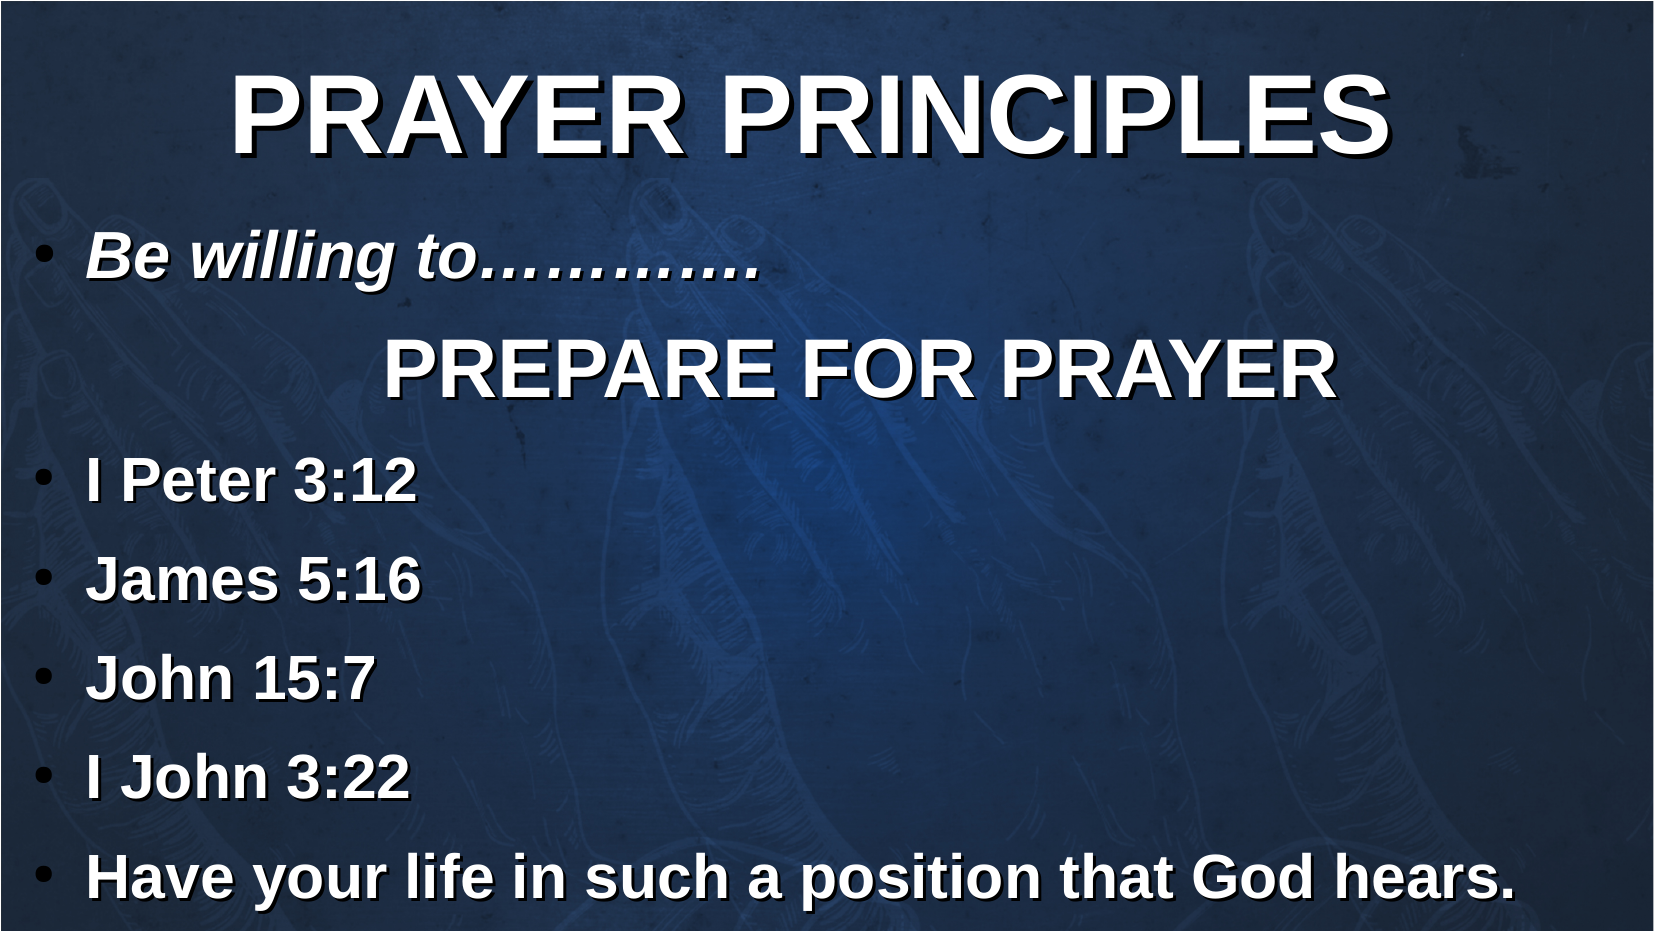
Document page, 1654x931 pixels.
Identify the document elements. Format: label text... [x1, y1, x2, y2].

title PRAYER PRINCIPLES [82, 37, 1571, 193]
list Be willing to…………. PREPARE FOR PRAYER I Peter 3:12 James 5:16 John 15:7 I John 3:22 Have your life in such a position that God hears. [15, 217, 1636, 916]
picture [1, 1, 1654, 931]
